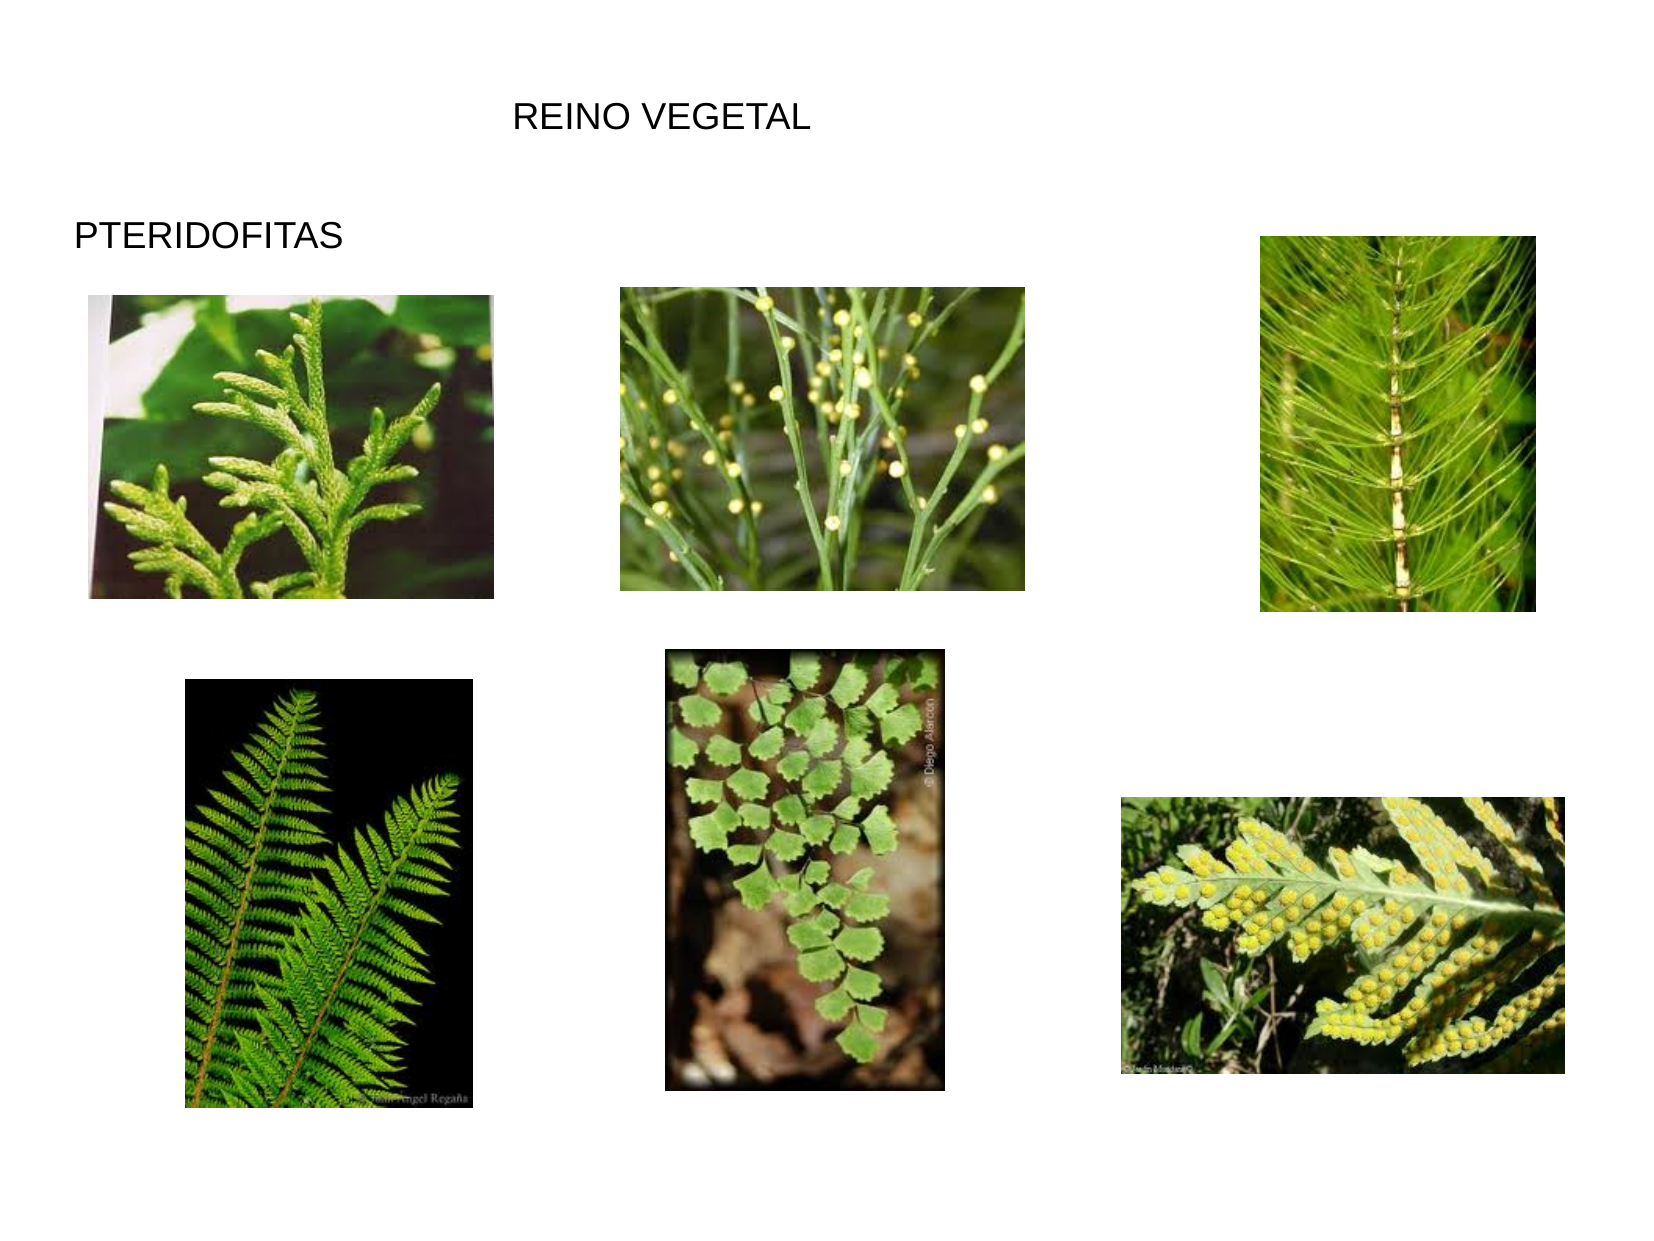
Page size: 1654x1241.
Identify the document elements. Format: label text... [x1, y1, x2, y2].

picture [185, 679, 473, 1108]
picture [1260, 236, 1536, 612]
picture [88, 295, 494, 599]
text_box PTERIDOFITAS [59, 206, 360, 264]
picture [620, 287, 1025, 591]
picture [665, 649, 945, 1091]
text_box REINO VEGETAL [497, 88, 827, 146]
picture [1121, 797, 1565, 1074]
